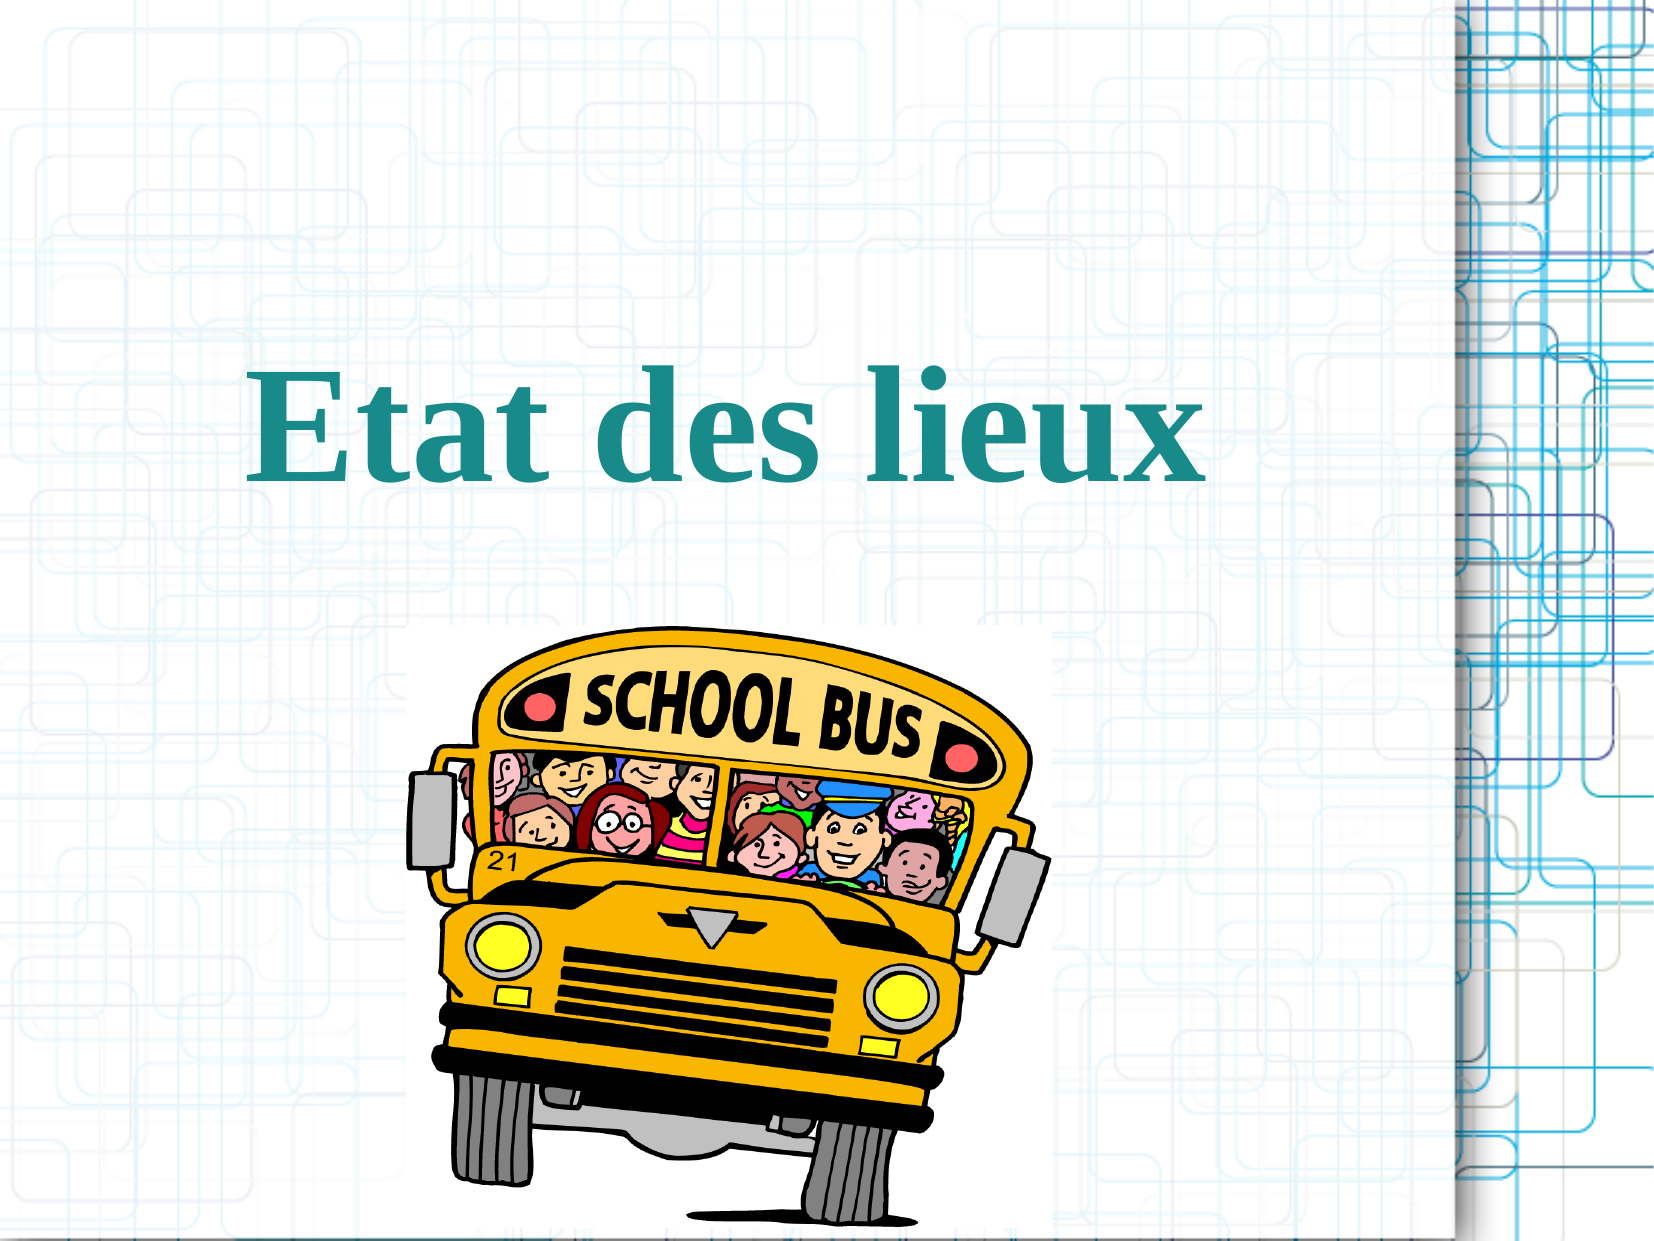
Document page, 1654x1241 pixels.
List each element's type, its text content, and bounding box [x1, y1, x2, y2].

picture [0, 0, 1654, 1241]
title Etat des lieux [0, 332, 1453, 518]
